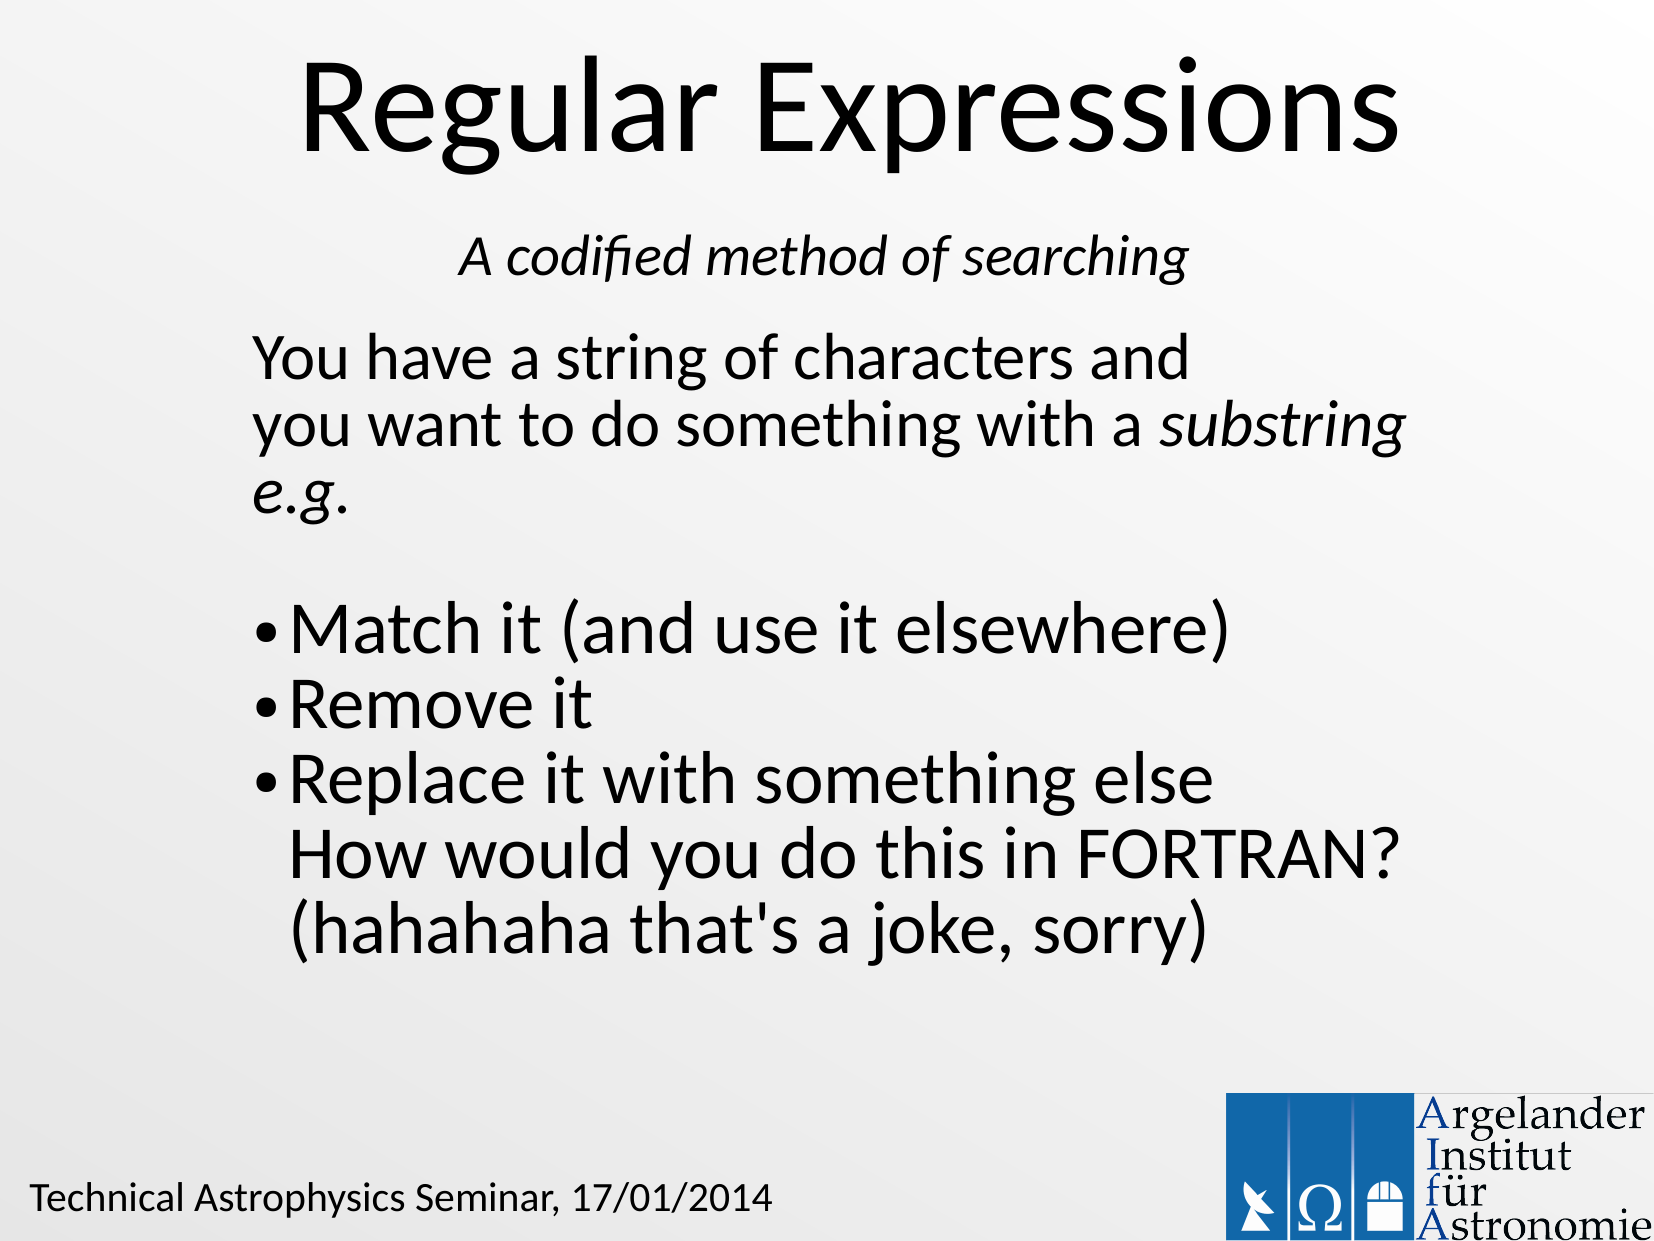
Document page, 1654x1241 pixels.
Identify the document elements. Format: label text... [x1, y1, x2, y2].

picture [1226, 1093, 1654, 1241]
text_box Regular Expressions [283, 40, 1418, 224]
text_box You have a string of characters and you want to do something with a substring e.g. Match it (and use it elsewhere) Remove it Replace it with something else How would you do this in FORTRAN? (hahahaha that's a joke, sorry) [238, 322, 1422, 1094]
text_box A codified method of searching [444, 223, 1483, 298]
